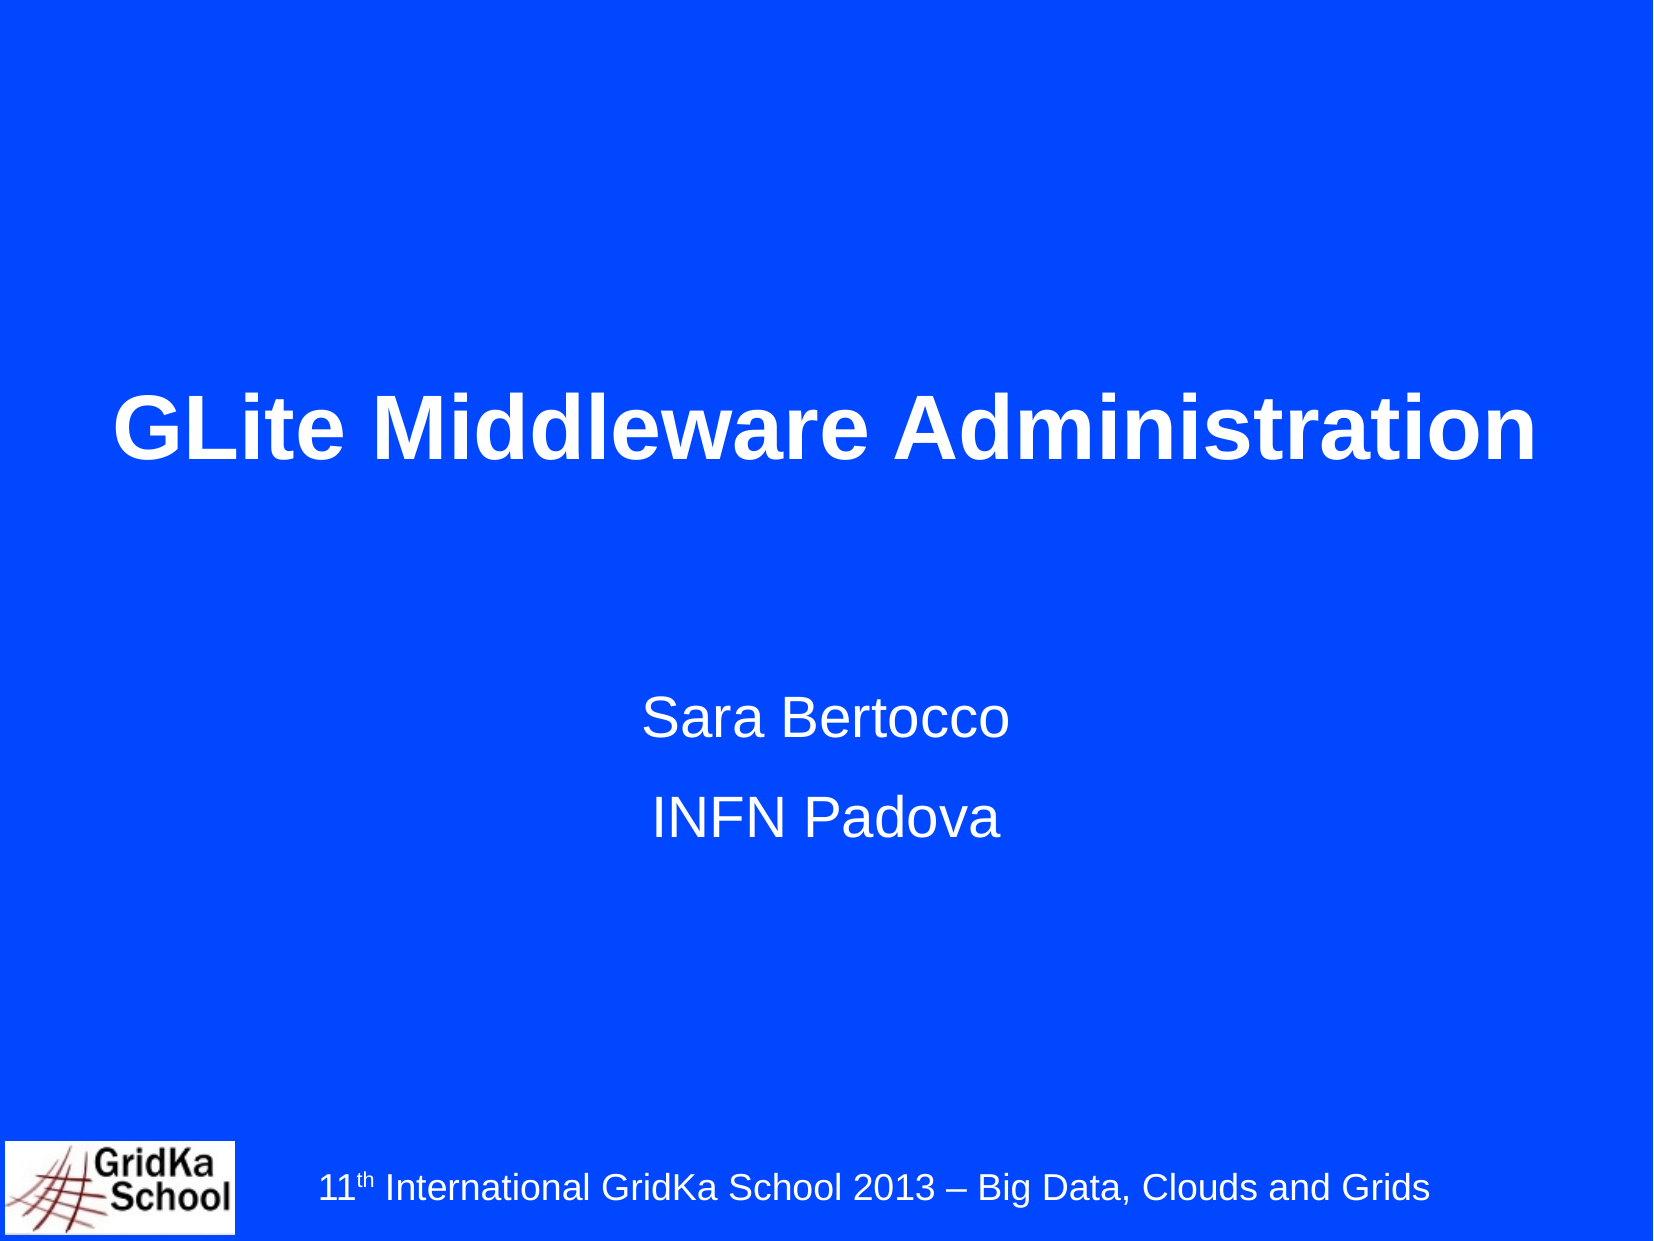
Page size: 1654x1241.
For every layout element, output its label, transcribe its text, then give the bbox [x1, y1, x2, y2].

subtitle GLite Middleware Administration Sara Bertocco INFN Padova [82, 107, 1571, 1017]
text_box 11th International GridKa School 2013 – Big Data, Clouds and Grids [96, 1158, 1653, 1227]
picture [5, 1141, 235, 1235]
